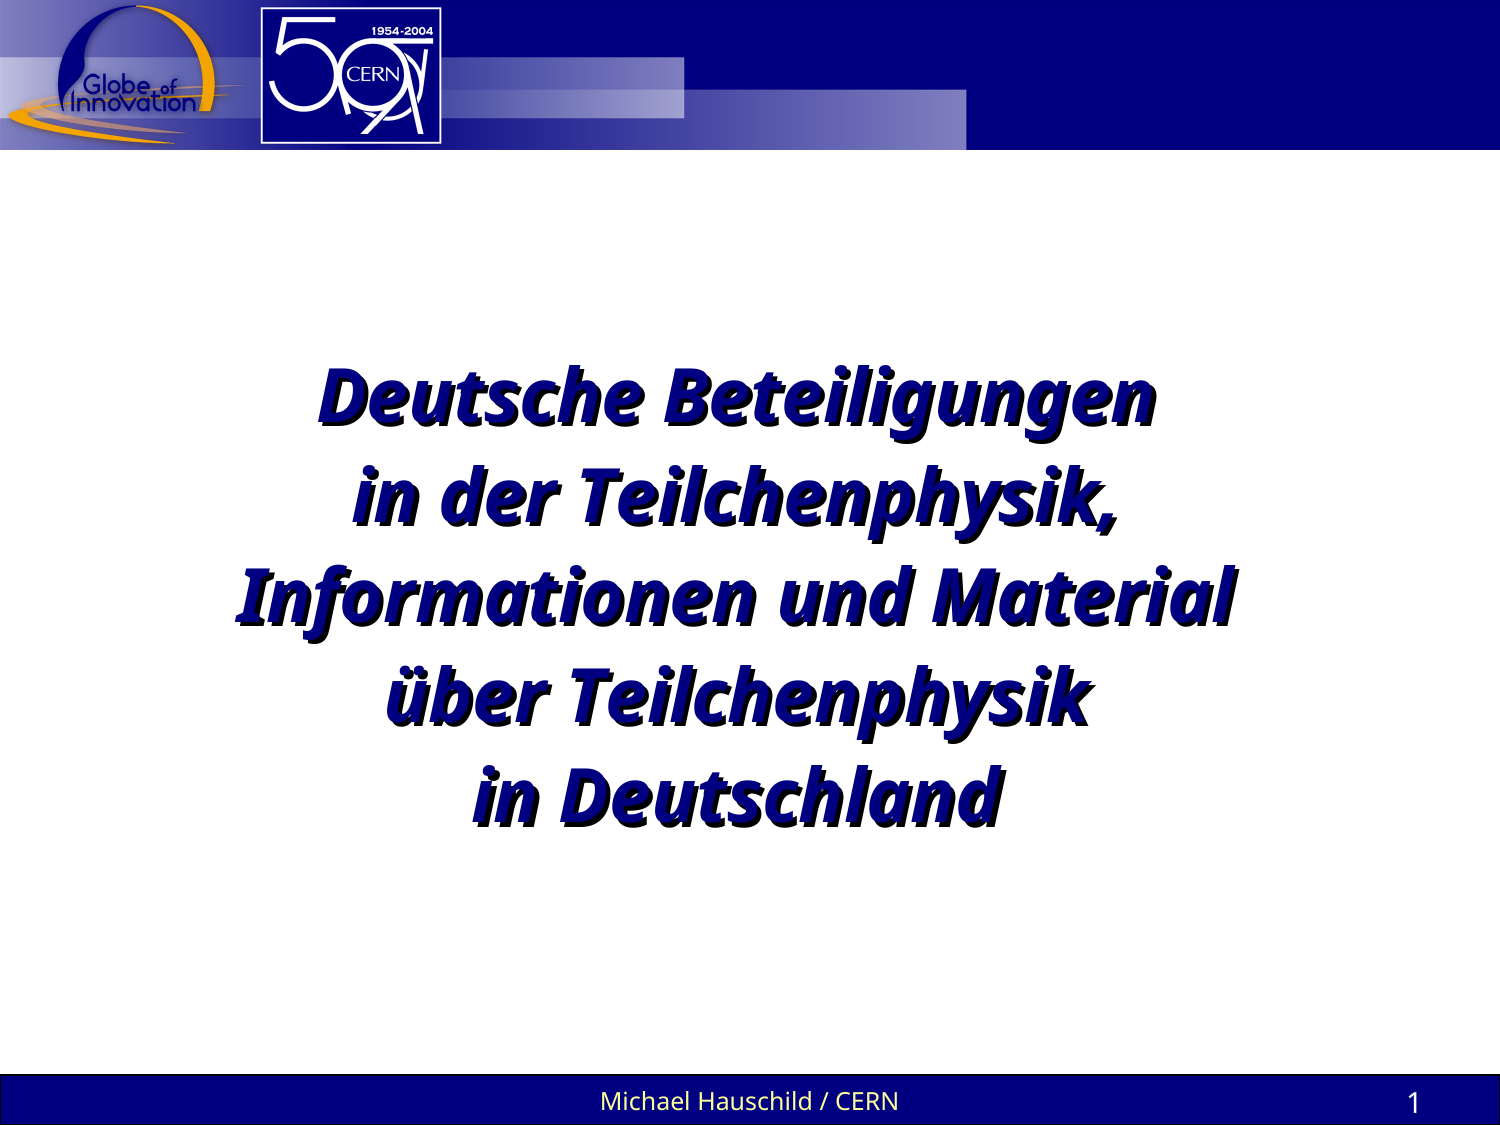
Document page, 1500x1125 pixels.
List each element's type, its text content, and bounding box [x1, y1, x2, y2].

picture [0, 0, 1500, 150]
title [450, 37, 1438, 126]
text_box Deutsche Beteiligungen in der Teilchenphysik, Informationen und Material über Teilchenphysik in Deutschland [237, 341, 1201, 795]
